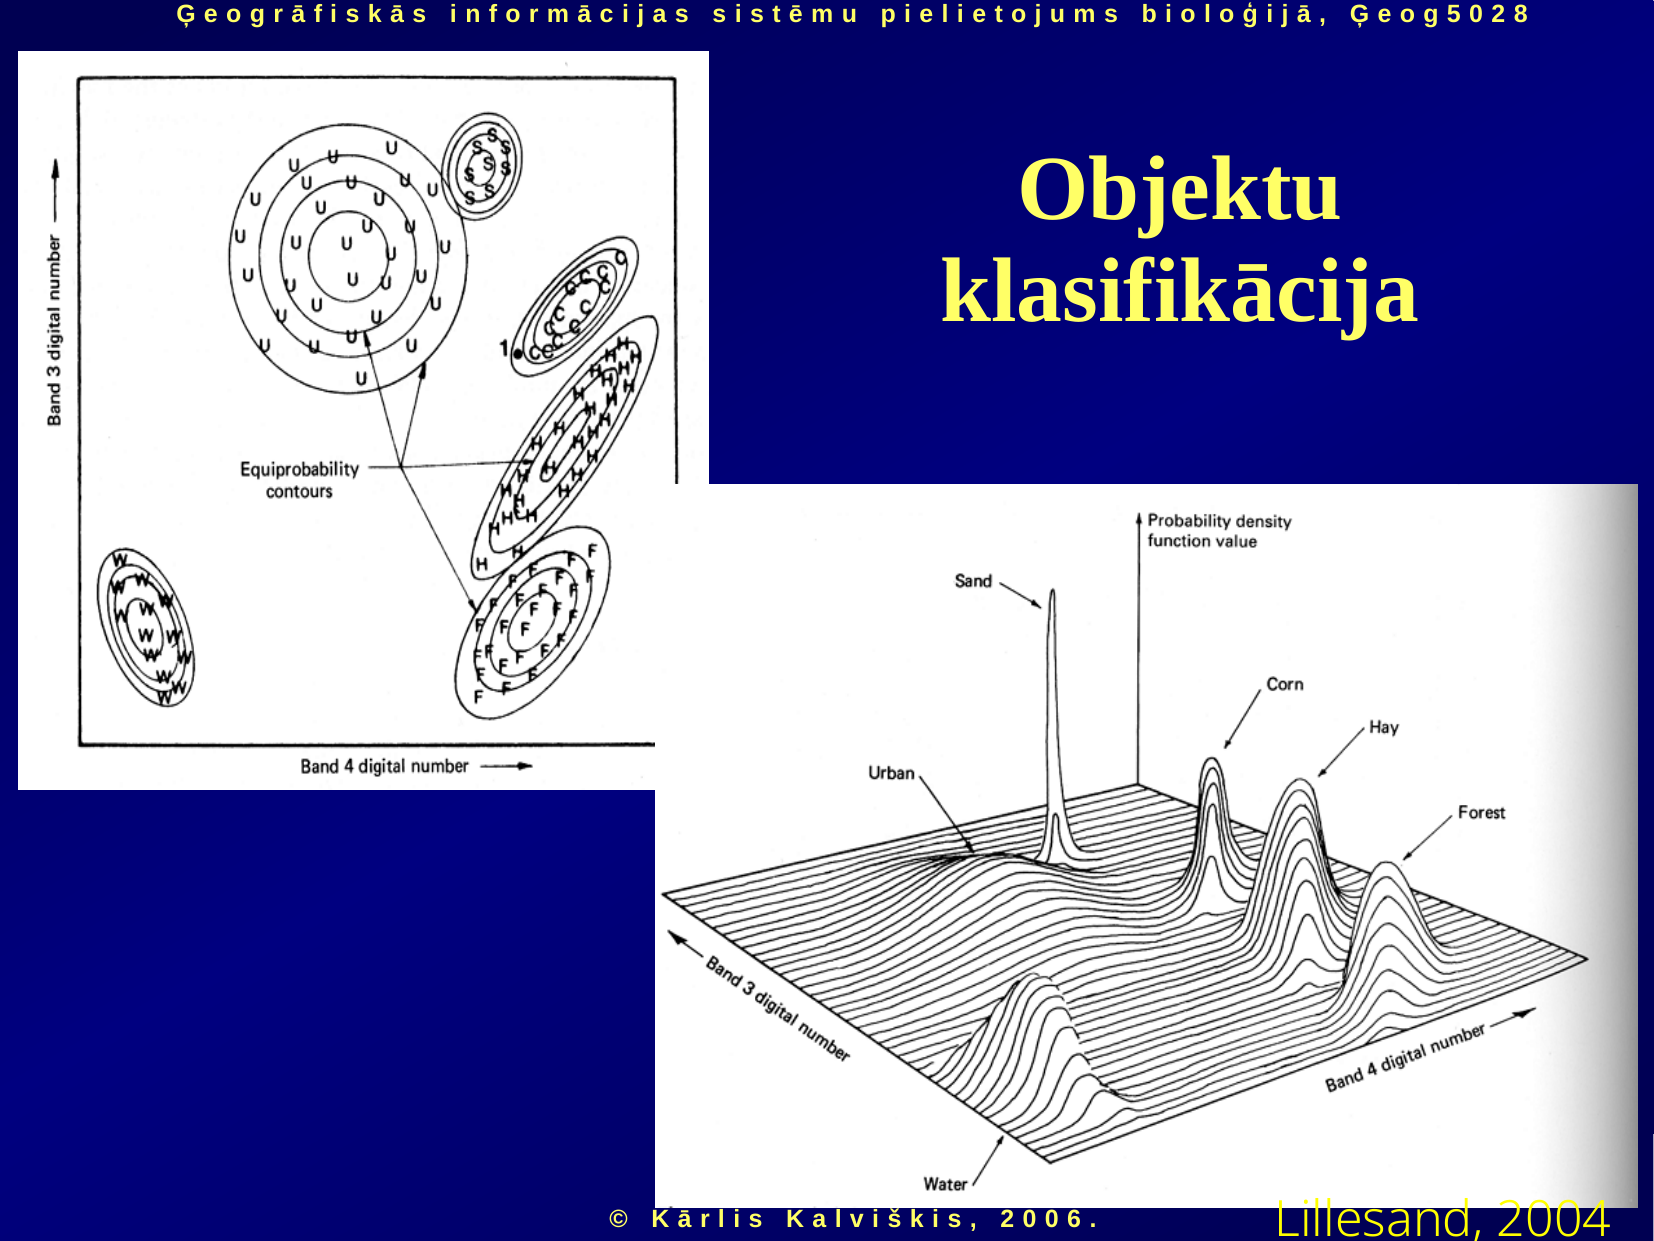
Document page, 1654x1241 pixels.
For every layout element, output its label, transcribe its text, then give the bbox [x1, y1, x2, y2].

picture [18, 51, 1638, 1208]
text_box Lillesand, 2004 [1225, 1182, 1654, 1241]
title Objektu klasifikācija [746, 131, 1614, 348]
